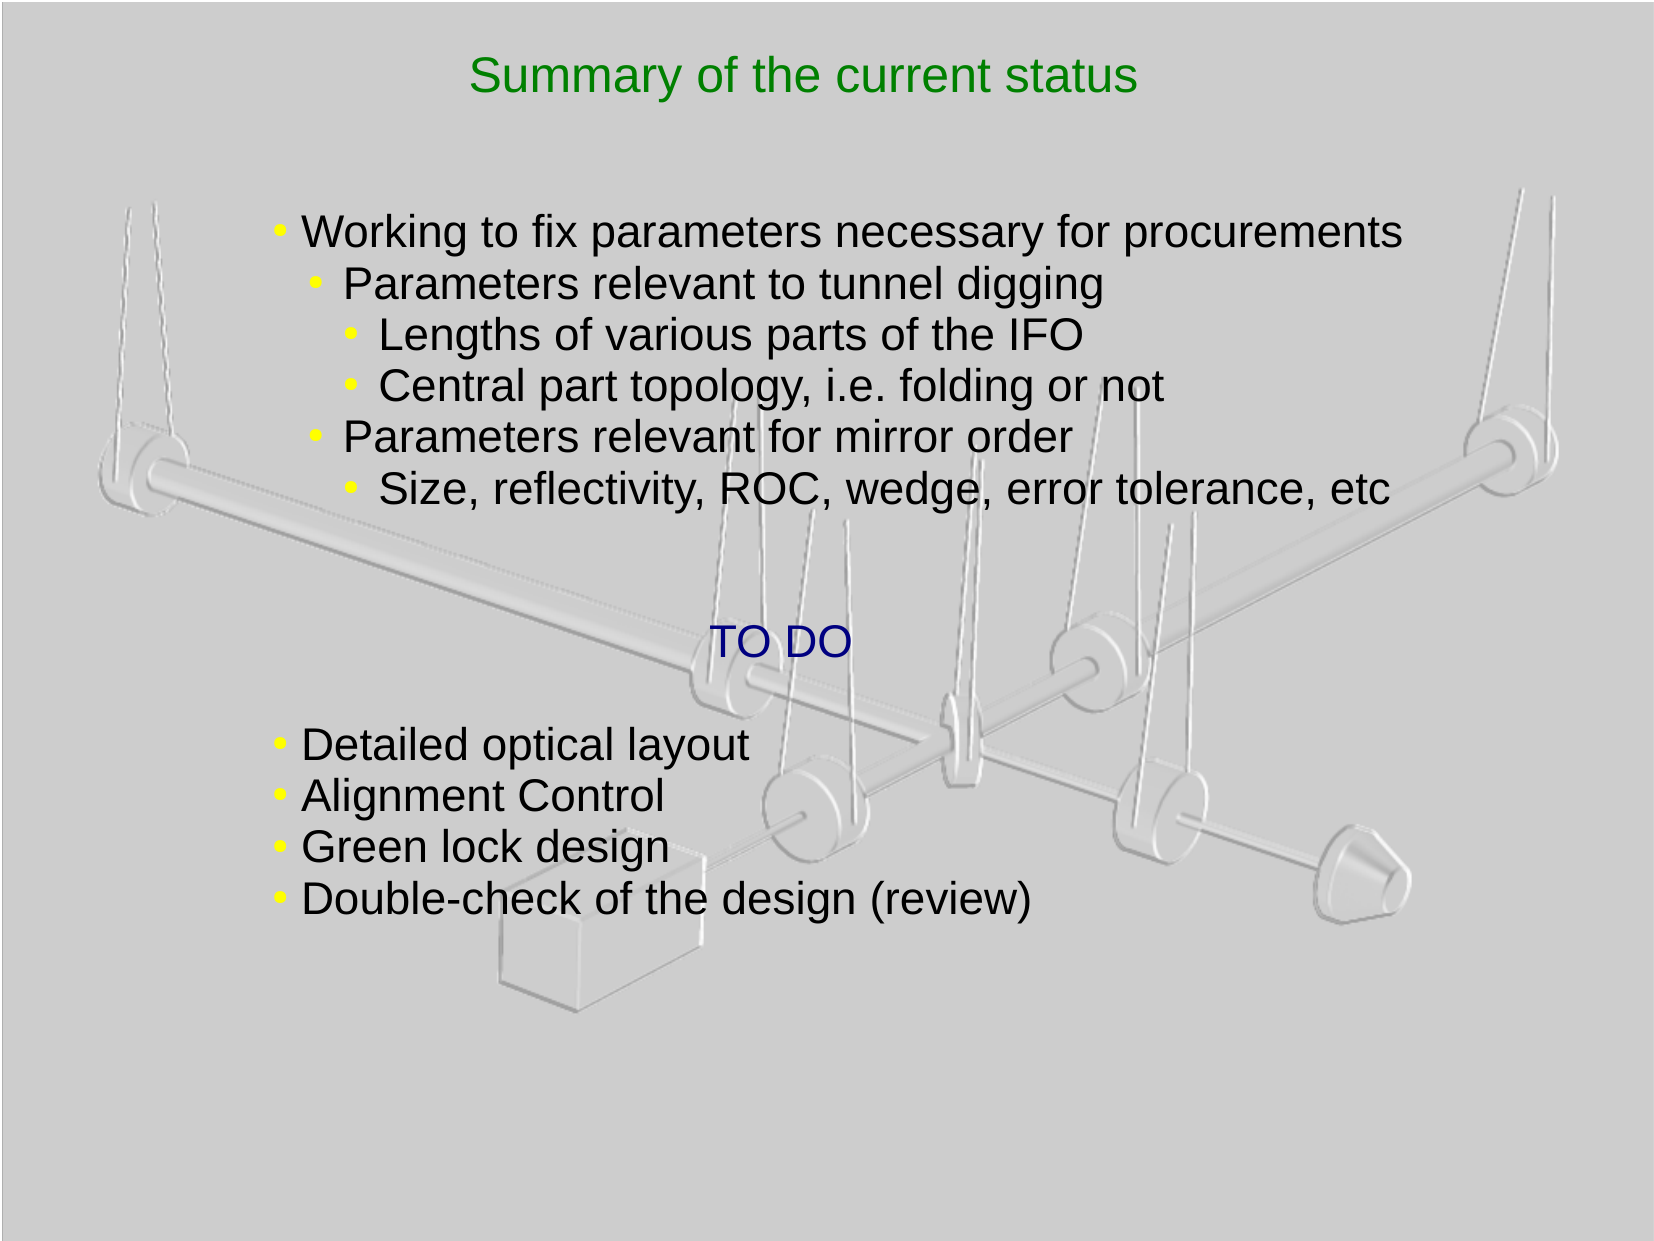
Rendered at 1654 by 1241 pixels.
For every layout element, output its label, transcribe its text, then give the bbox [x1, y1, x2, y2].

picture [1, 2, 1654, 1241]
text_box Working to fix parameters necessary for procurements Parameters relevant to tunnel digging Lengths of various parts of the IFO Central part topology, i.e. folding or not Parameters relevant for mirror order Size, reflectivity, ROC, wedge, error tolerance, etc TO DO Detailed optical layout Alignment Control Green lock design Double-check of the design (review) [257, 198, 1419, 928]
text_box Summary of the current status [453, 39, 1154, 111]
